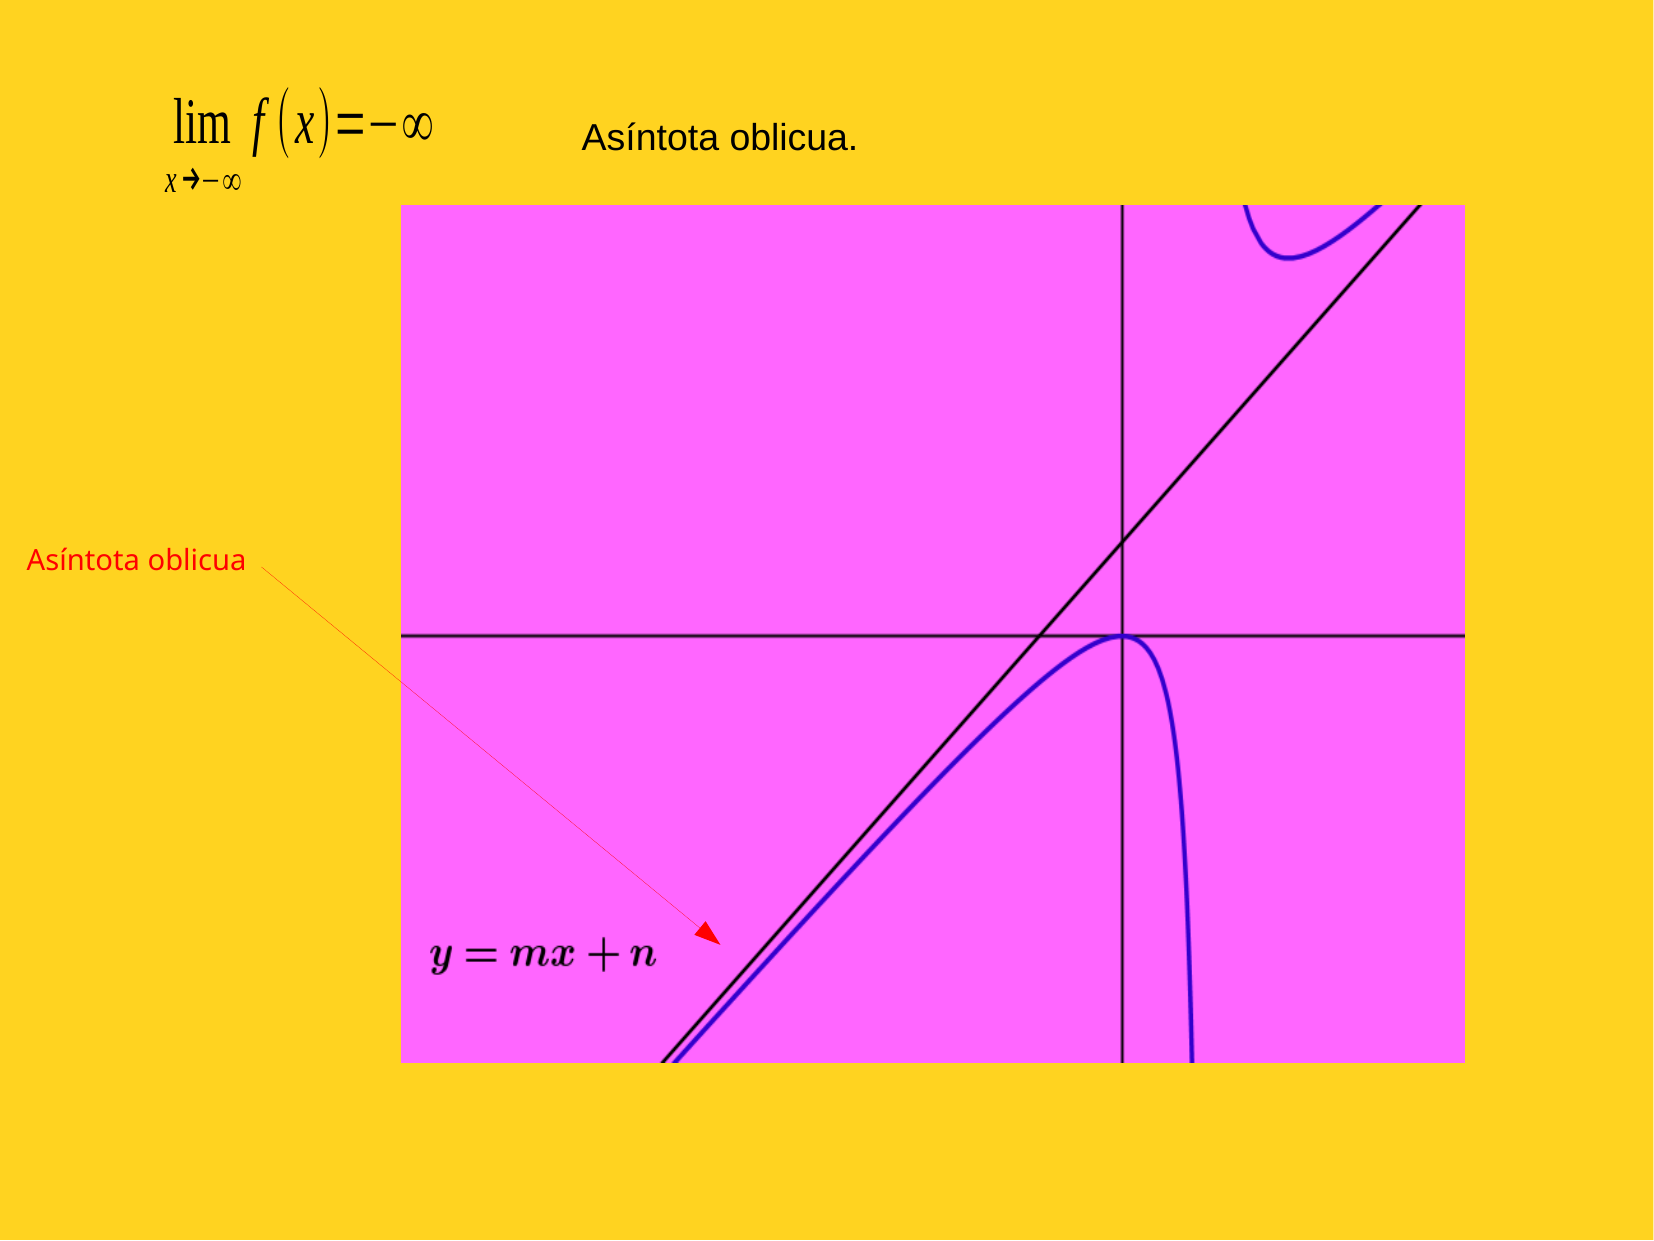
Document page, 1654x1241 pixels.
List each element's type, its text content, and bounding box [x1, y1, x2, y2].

text_box Asíntota oblicua. [566, 108, 874, 166]
picture [401, 205, 1465, 1063]
chart [154, 82, 446, 201]
text_box Asíntota oblicua [11, 531, 278, 594]
